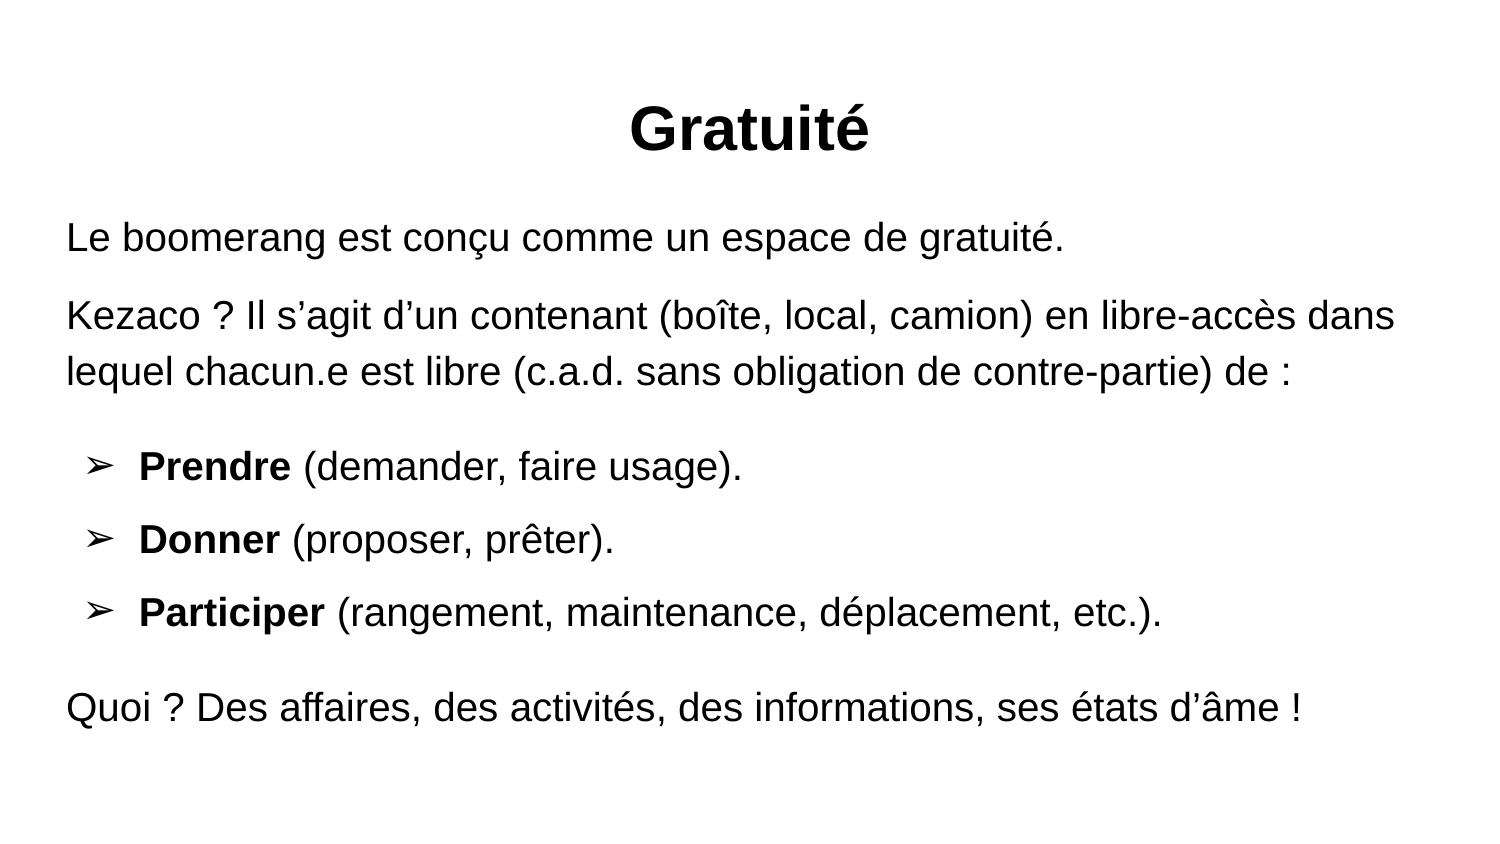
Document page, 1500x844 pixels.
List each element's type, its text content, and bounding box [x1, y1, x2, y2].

list Le boomerang est conçu comme un espace de gratuité. Kezaco ? Il s’agit d’un contenant (boîte, local, camion) en libre-accès dans lequel chacun.e est libre (c.a.d. sans obligation de contre-partie) de : Prendre (demander, faire usage). Donner (proposer, prêter). Participer (rangement, maintenance, déplacement, etc.). Quoi ? Des affaires, des activités, des informations, ses états d’âme ! [51, 189, 1449, 750]
title Gratuité [51, 72, 1449, 167]
